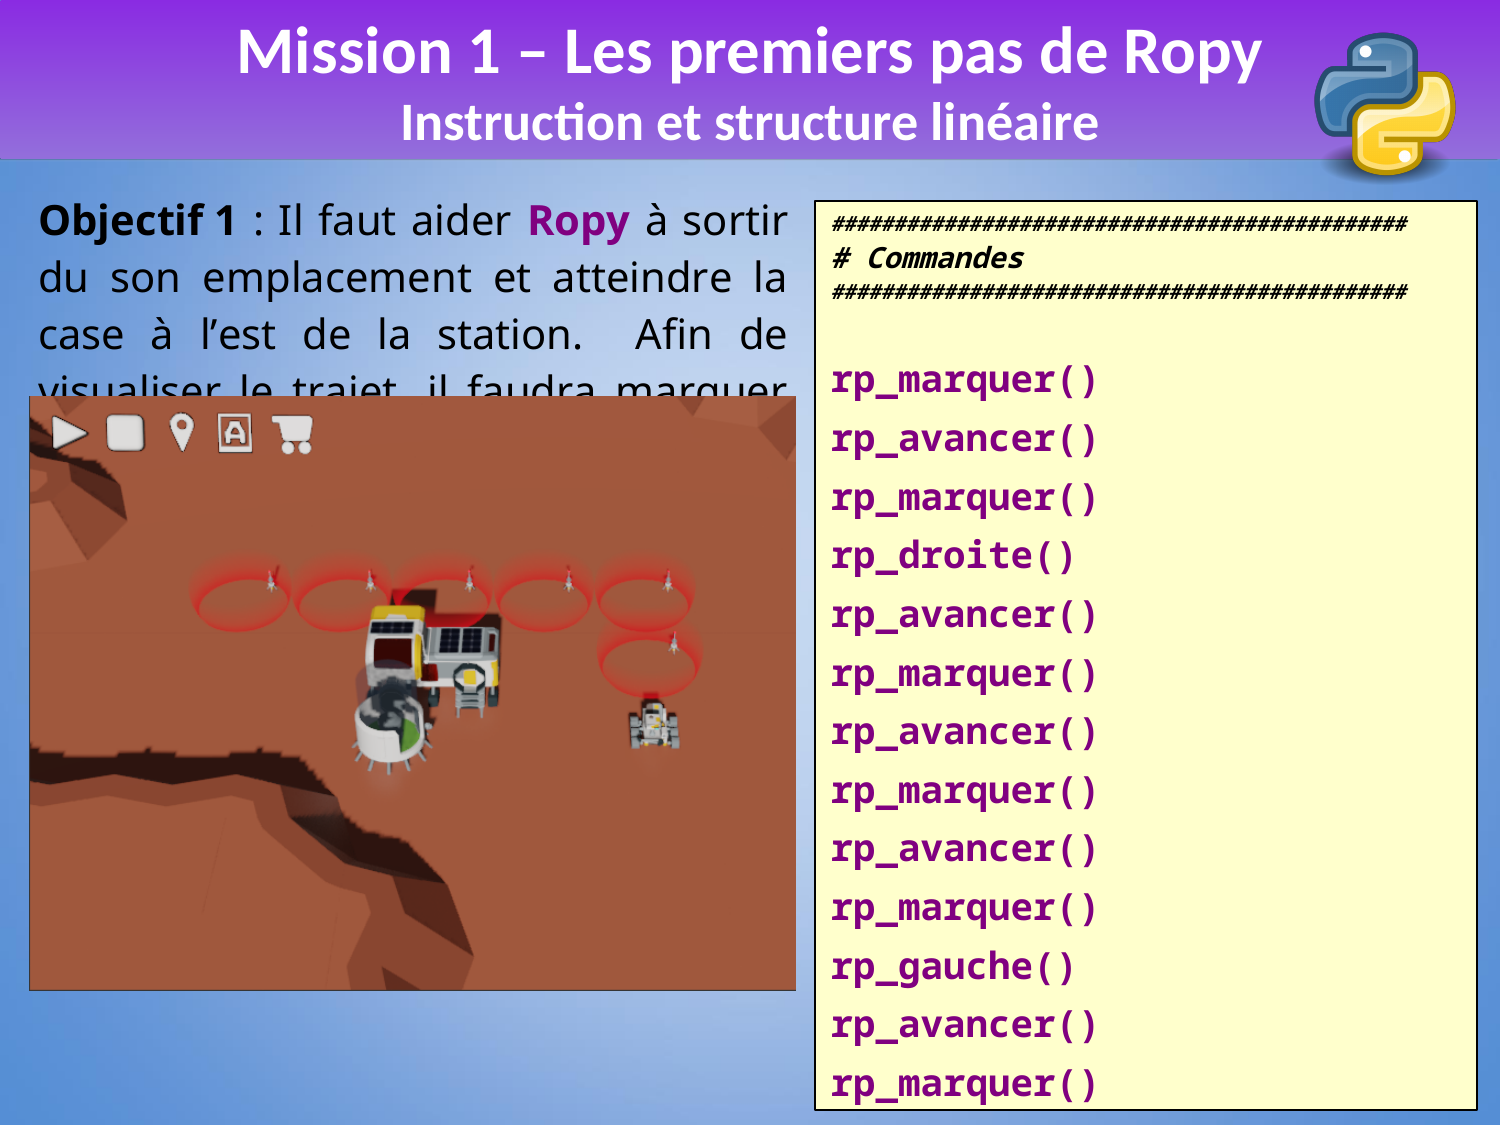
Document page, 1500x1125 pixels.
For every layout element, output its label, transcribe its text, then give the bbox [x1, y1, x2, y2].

text_box Objectif 1 : Il faut aider Ropy à sortir du son emplacement et atteindre la case à l’est de la station. Afin de visualiser le trajet, il faudra marquer les cases. [23, 183, 804, 365]
text_box ############################################## # Commandes ############################################## rp_marquer() rp_avancer() rp_marquer() rp_droite() rp_avancer() rp_marquer() rp_avancer() rp_marquer() rp_avancer() rp_marquer() rp_gauche() rp_avancer() rp_marquer() [814, 200, 1477, 1111]
picture [0, 29, 1500, 1125]
text_box Mission 1 – Les premiers pas de Ropy Instruction et structure linéaire [0, 0, 1500, 159]
